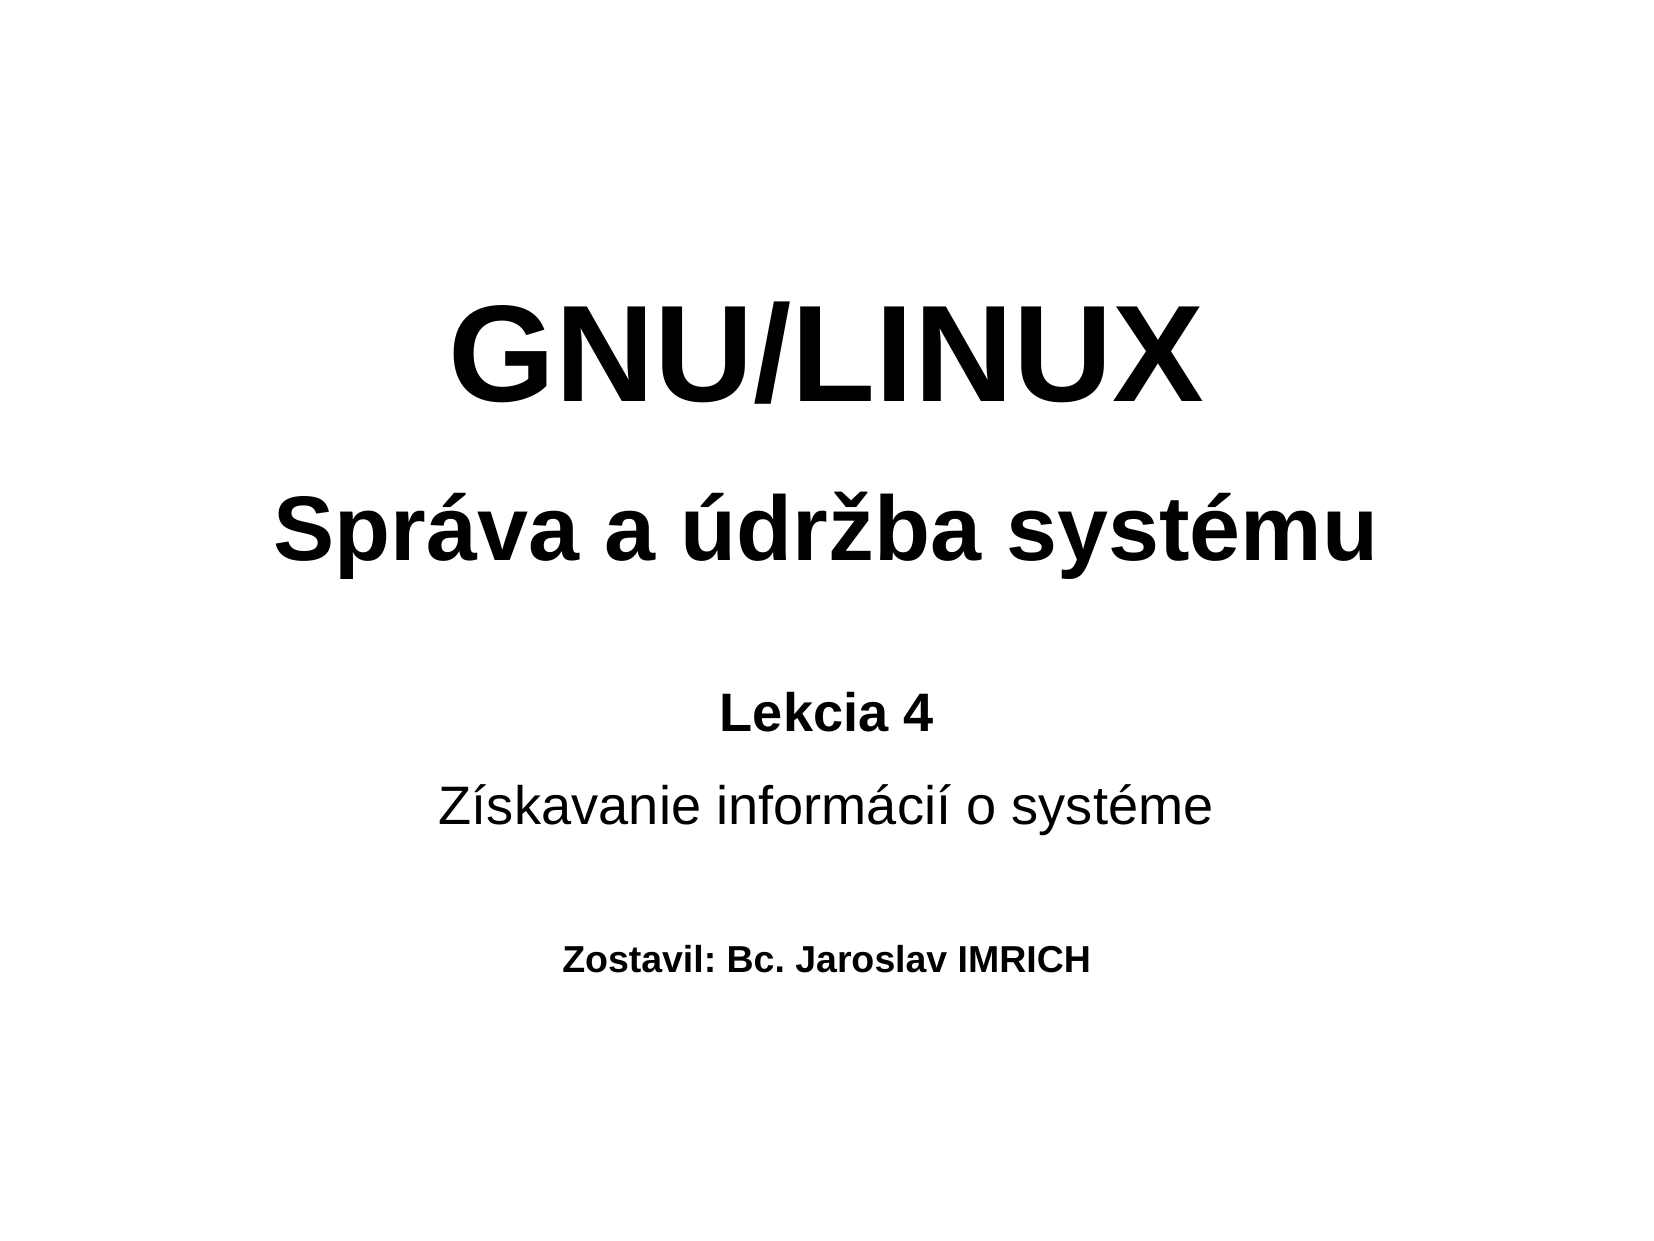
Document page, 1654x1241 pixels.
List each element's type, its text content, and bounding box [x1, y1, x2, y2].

title GNU/LINUX Správa a údržba systému Lekcia 4 Získavanie informácií o systéme Zostavil: Bc. Jaroslav IMRICH [82, 112, 1571, 1146]
